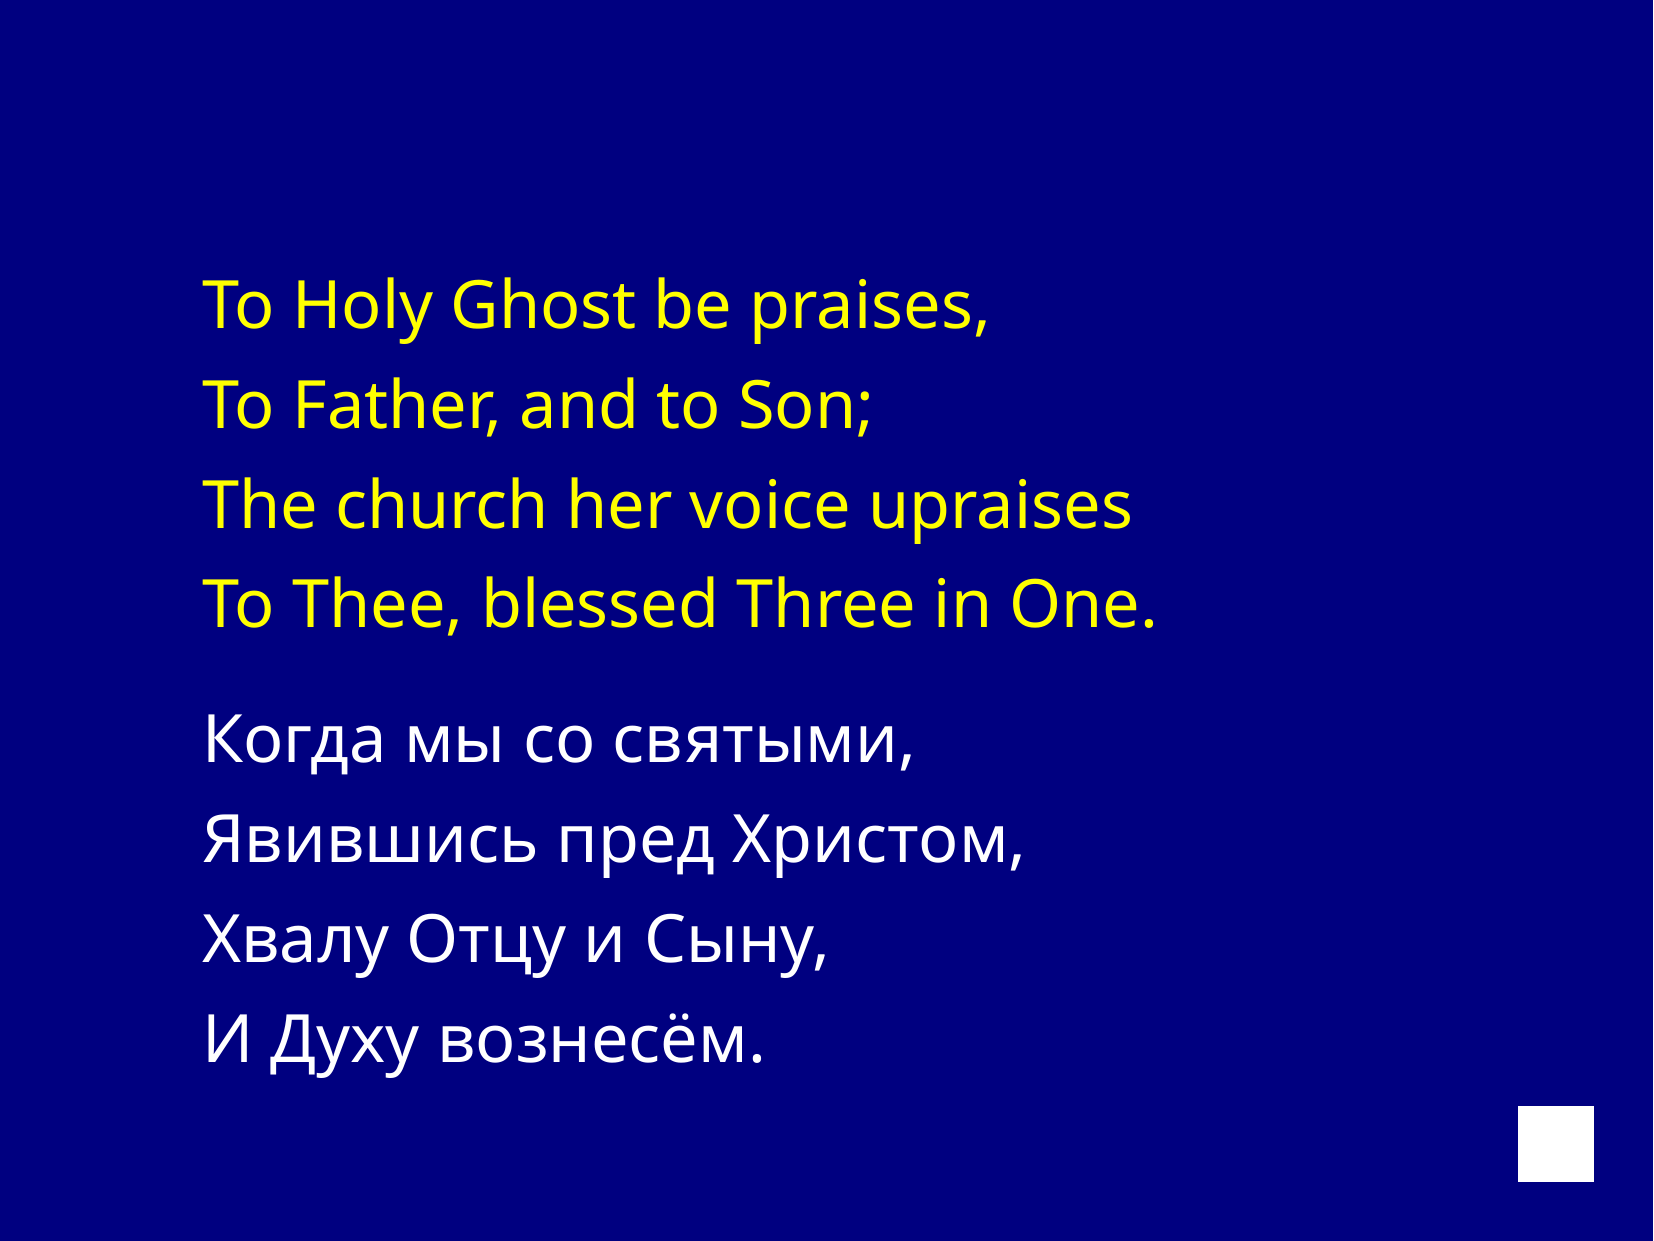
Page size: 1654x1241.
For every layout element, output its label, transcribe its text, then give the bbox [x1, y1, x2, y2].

text_box Когда мы со святыми, Явившись пред Христом, Хвалу Отцу и Сыну, И Духу вознесём. [75, 675, 1576, 1163]
text_box [1518, 1106, 1594, 1182]
text_box To Holy Ghost be praises, To Father, and to Son; The church her voice upraises To Thee, blessed Three in One. [75, 150, 1576, 638]
